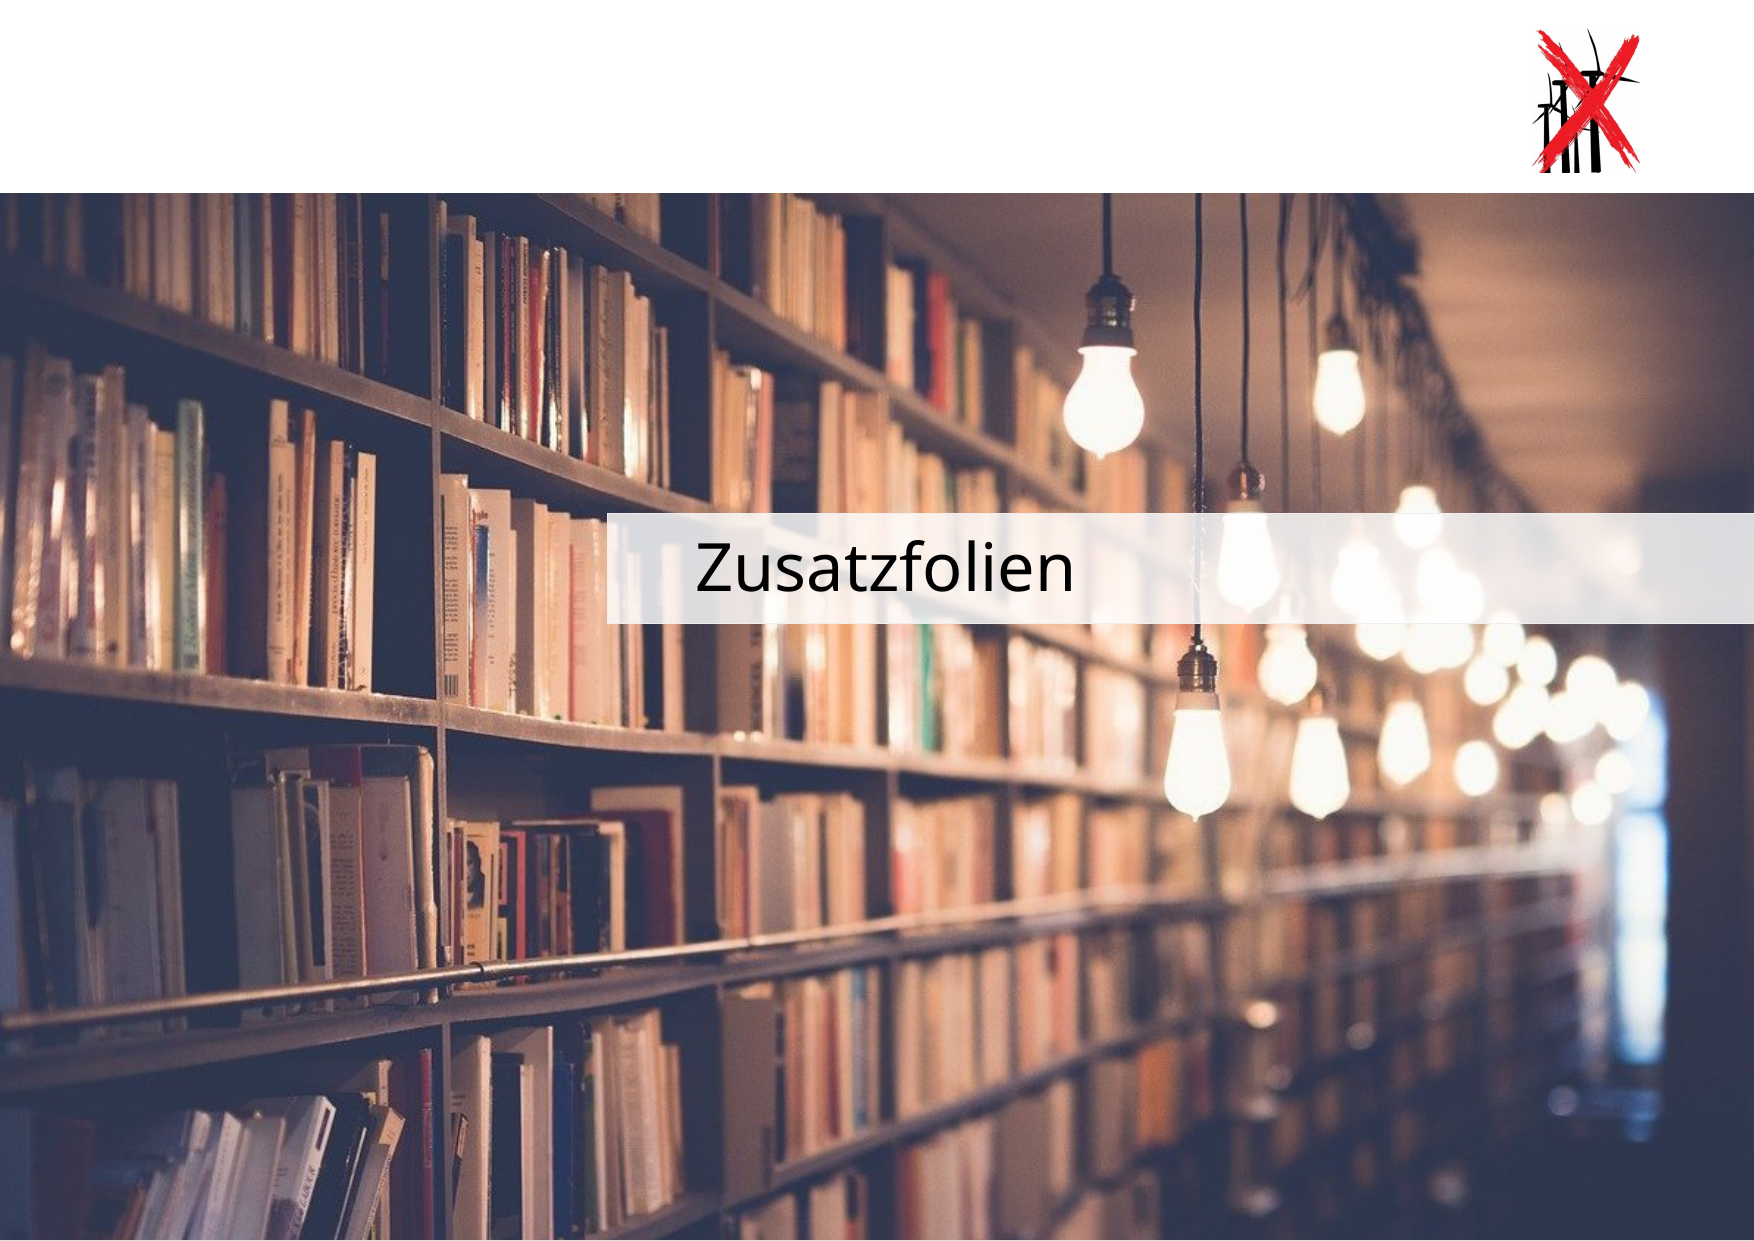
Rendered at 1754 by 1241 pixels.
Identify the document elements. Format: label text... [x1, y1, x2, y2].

text_box [607, 513, 1754, 624]
picture [0, 193, 1754, 1240]
picture [1531, 29, 1640, 173]
text_box Zusatzfolien [680, 517, 1607, 713]
